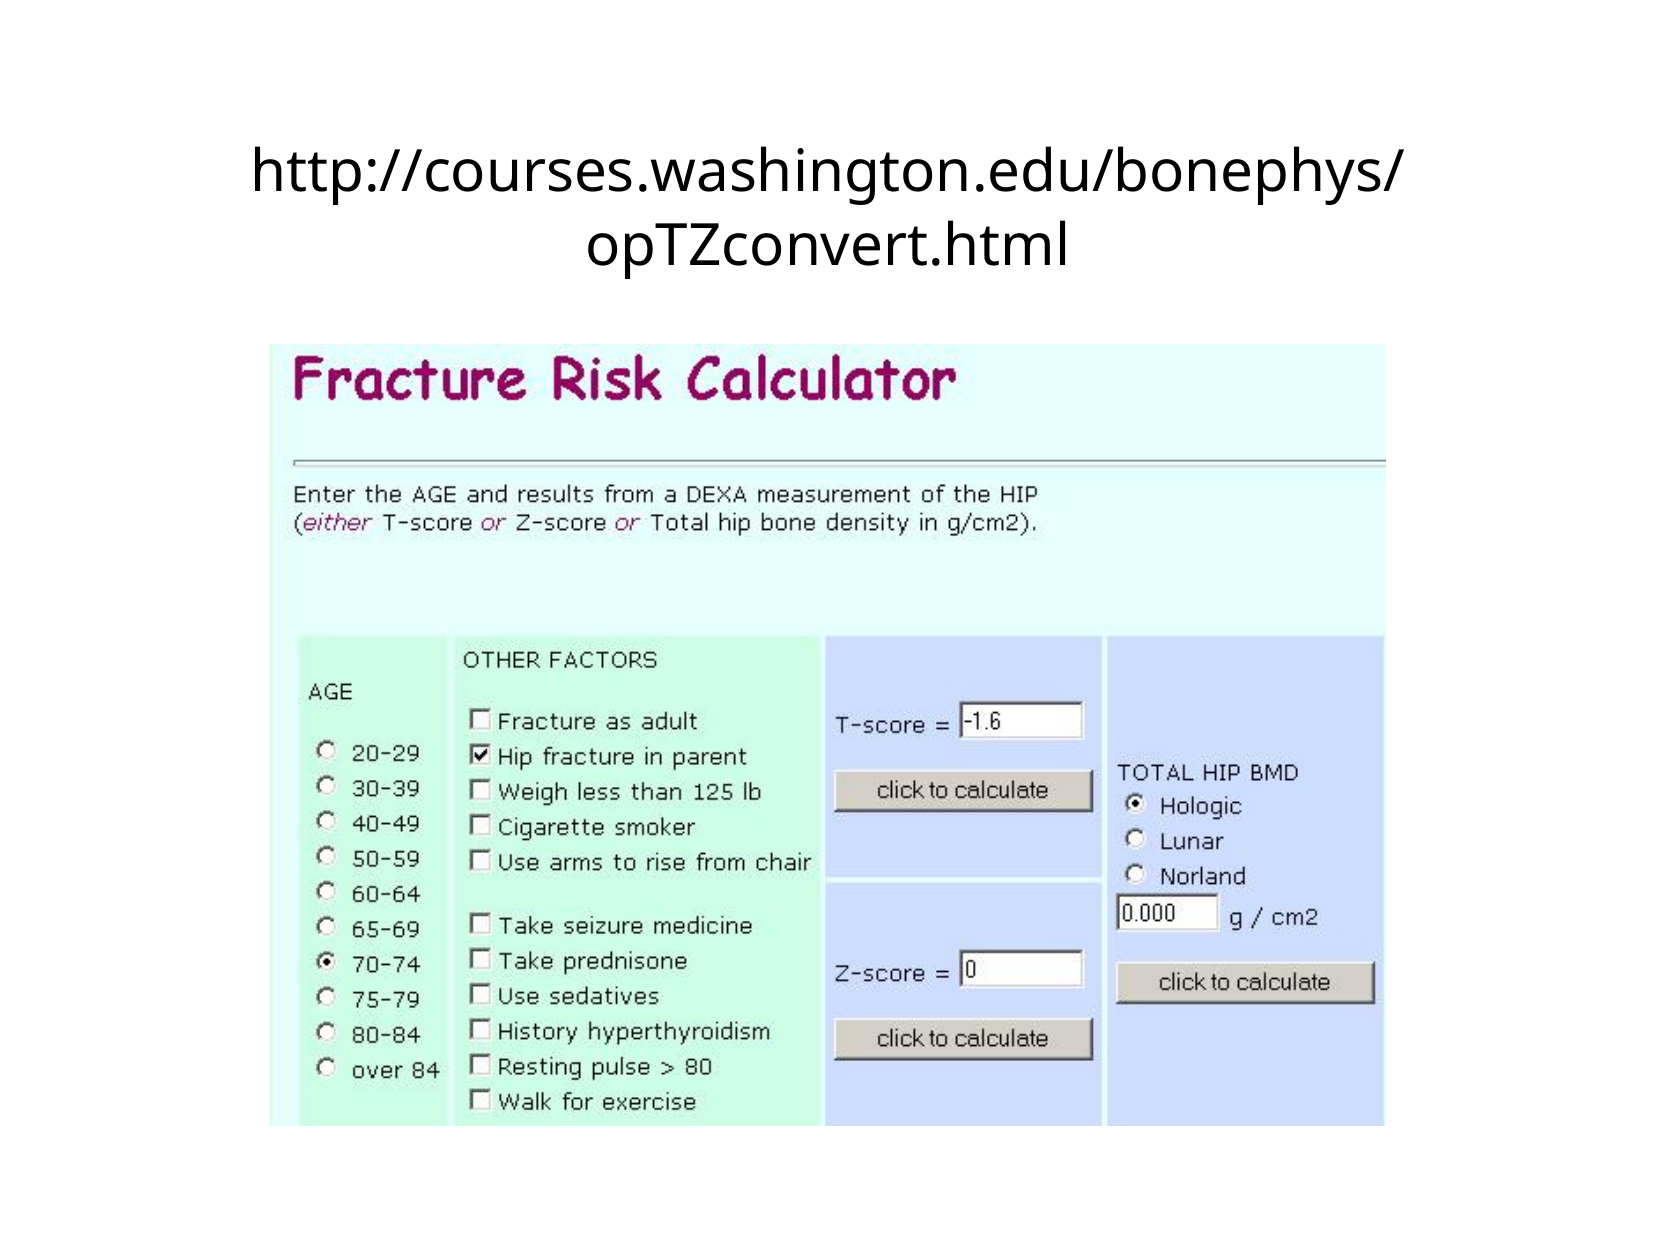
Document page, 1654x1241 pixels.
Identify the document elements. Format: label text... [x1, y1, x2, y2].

title http://courses.washington.edu/bonephys/opTZconvert.html [121, 141, 1534, 272]
chart [269, 344, 1386, 1126]
